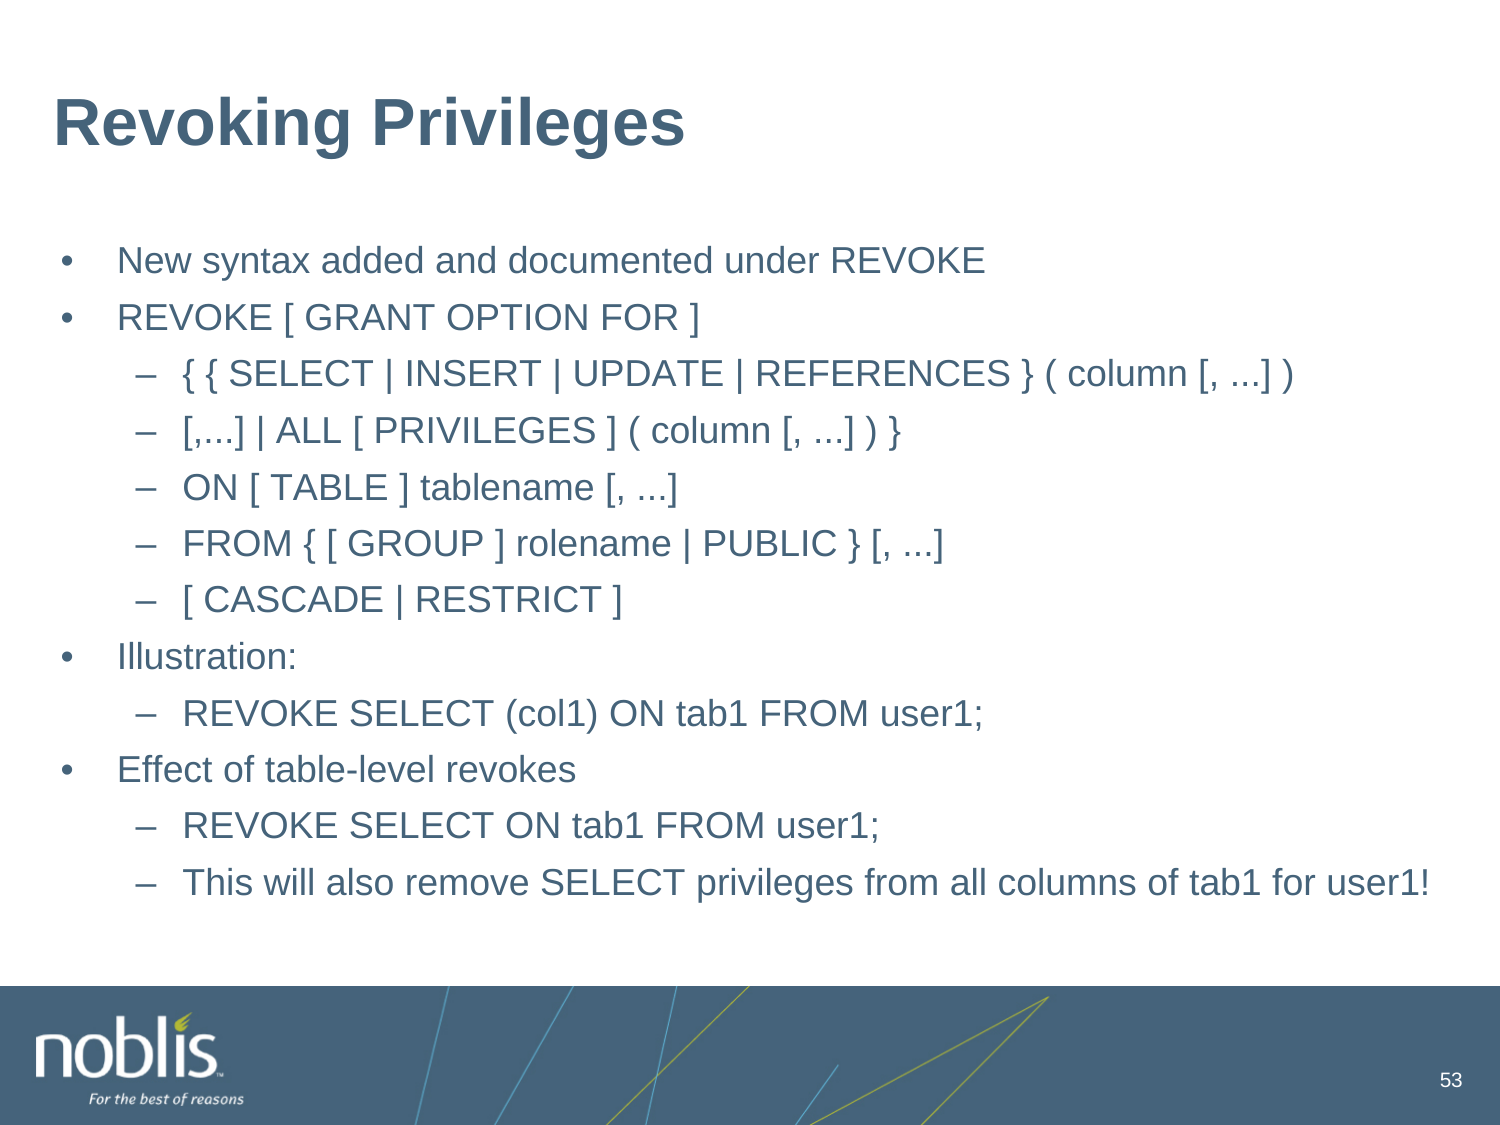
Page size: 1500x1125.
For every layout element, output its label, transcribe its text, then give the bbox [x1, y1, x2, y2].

title Revoking Privileges [53, 38, 1438, 211]
list New syntax added and documented under REVOKE REVOKE [ GRANT OPTION FOR ] { { SELECT | INSERT | UPDATE | REFERENCES } ( column [, ...] ) [,...] | ALL [ PRIVILEGES ] ( column [, ...] ) } ON [ TABLE ] tablename [, ...] FROM { [ GROUP ] rolename | PUBLIC } [, ...] [ CASCADE | RESTRICT ] Illustration: REVOKE SELECT (col1) ON tab1 FROM user1; Effect of table-level revokes REVOKE SELECT ON tab1 FROM user1; This will also remove SELECT privileges from all columns of tab1 for user1! [60, 239, 1437, 944]
picture [0, 986, 1500, 1125]
